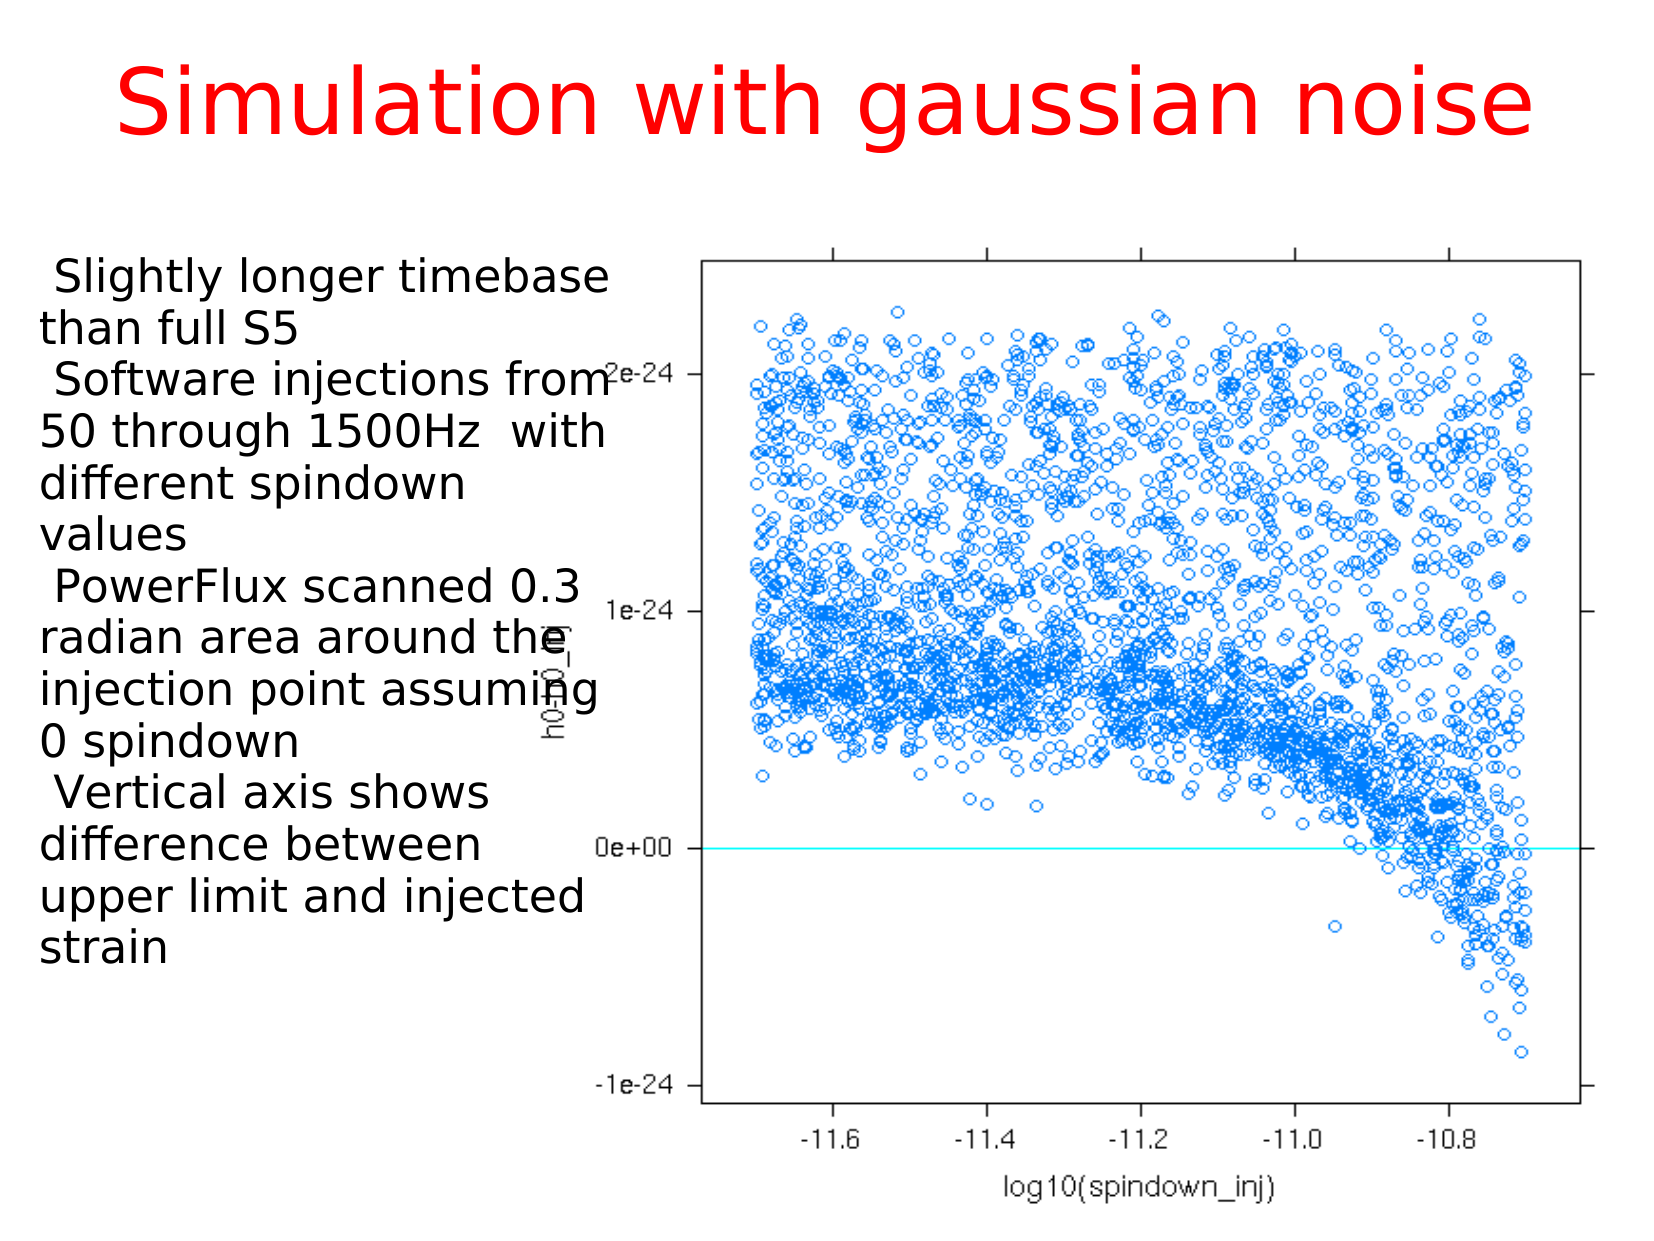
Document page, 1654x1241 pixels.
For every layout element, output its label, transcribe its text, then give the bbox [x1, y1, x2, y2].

title Simulation with gaussian noise [82, 0, 1571, 207]
text_box Slightly longer timebase than full S5 Software injections from 50 through 1500Hz with different spindown values PowerFlux scanned 0.3 radian area around the injection point assuming 0 spindown Vertical axis shows difference between upper limit and injected strain [24, 243, 628, 984]
picture [513, 179, 1654, 1241]
